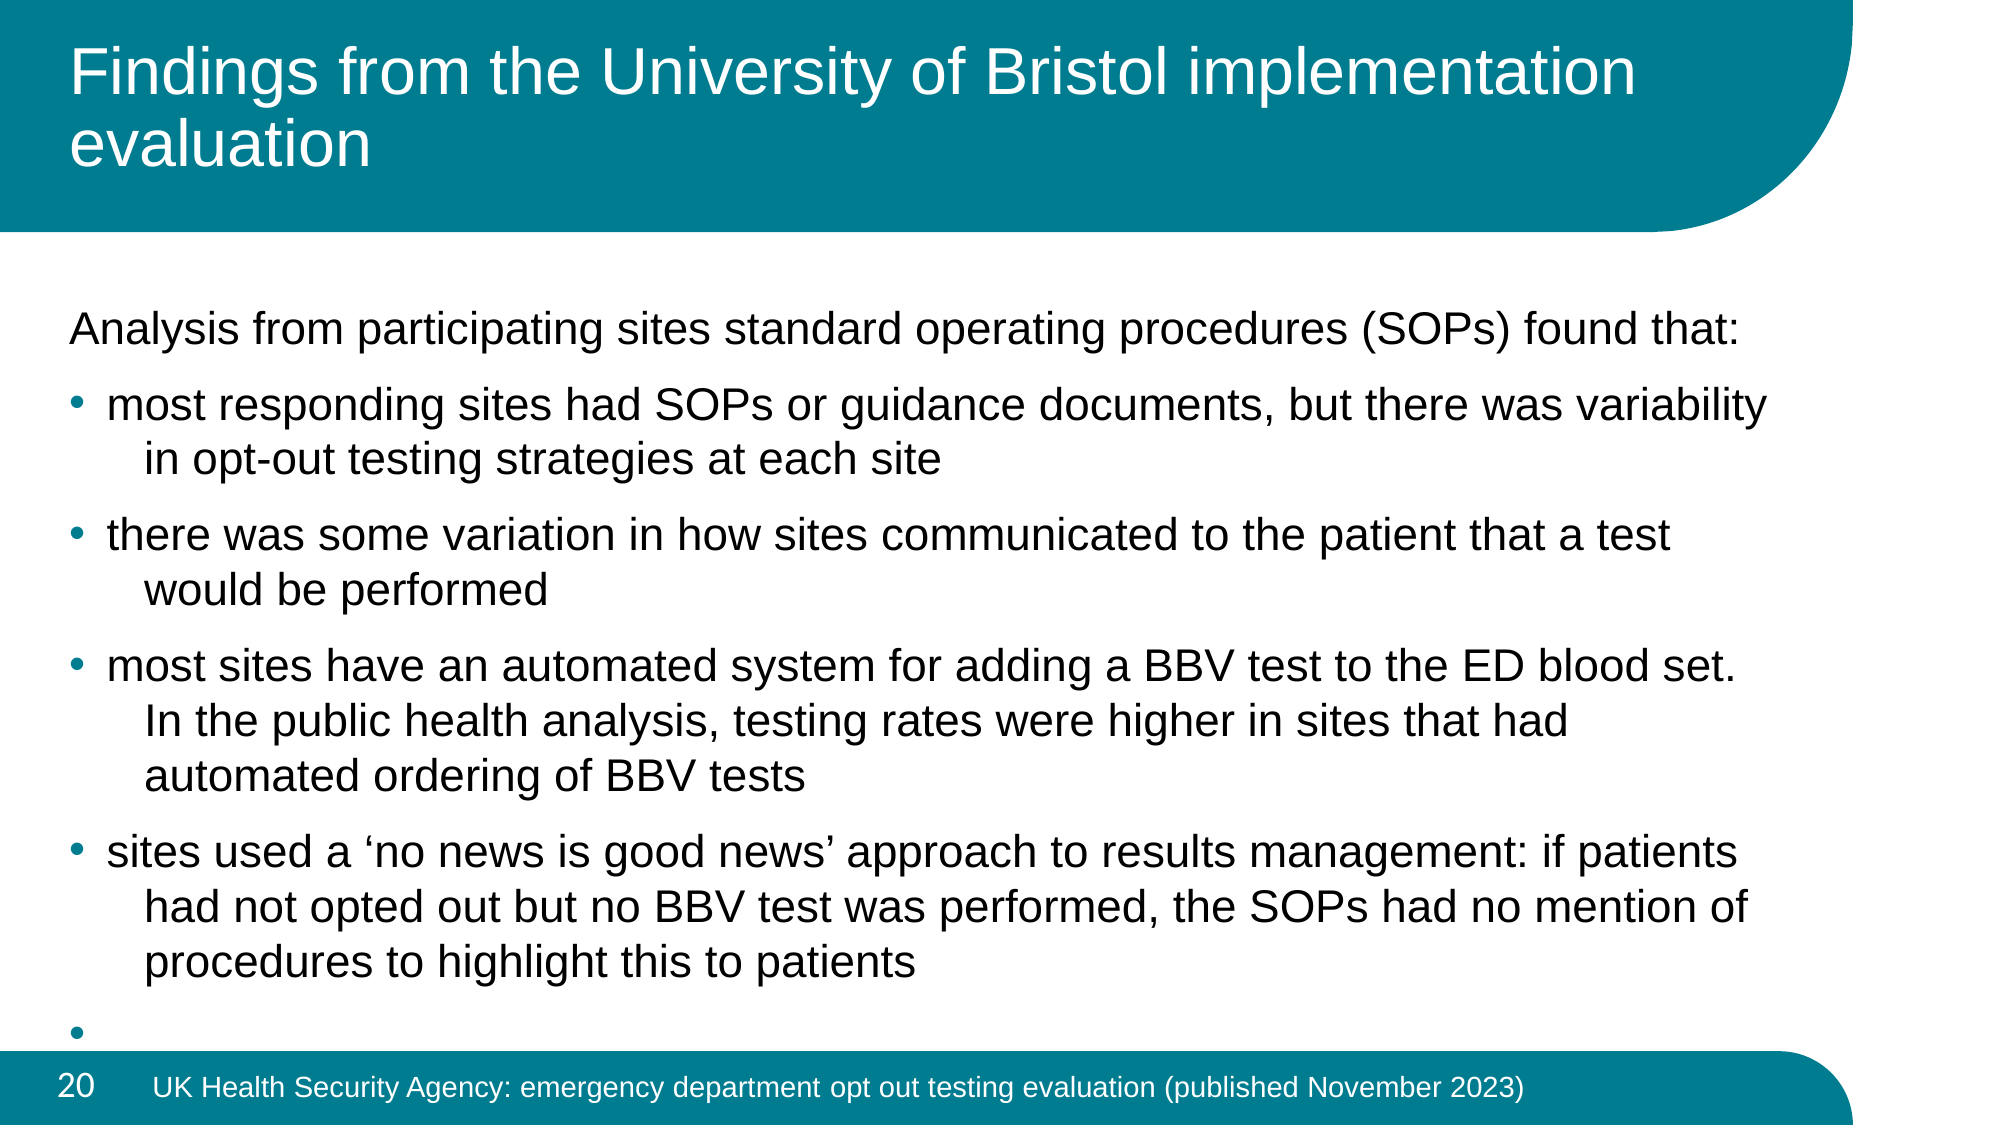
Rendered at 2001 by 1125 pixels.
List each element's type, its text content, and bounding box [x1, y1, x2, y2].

text_box UK Health Security Agency: emergency department opt out testing evaluation (published November 2023) [137, 1056, 1780, 1116]
list Analysis from participating sites standard operating procedures (SOPs) found that: most responding sites had SOPs or guidance documents, but there was variability in opt-out testing strategies at each site there was some variation in how sites communicated to the patient that a test would be performed most sites have an automated system for adding a BBV test to the ED blood set. In the public health analysis, testing rates were higher in sites that had automated ordering of BBV tests sites used a ‘no news is good news’ approach to results management: if patients had not opted out but no BBV test was performed, the SOPs had no mention of procedures to highlight this to patients [54, 291, 1879, 1005]
title Findings from the University of Bristol implementation evaluation [54, 29, 1780, 189]
text_box [41, 1053, 153, 1119]
